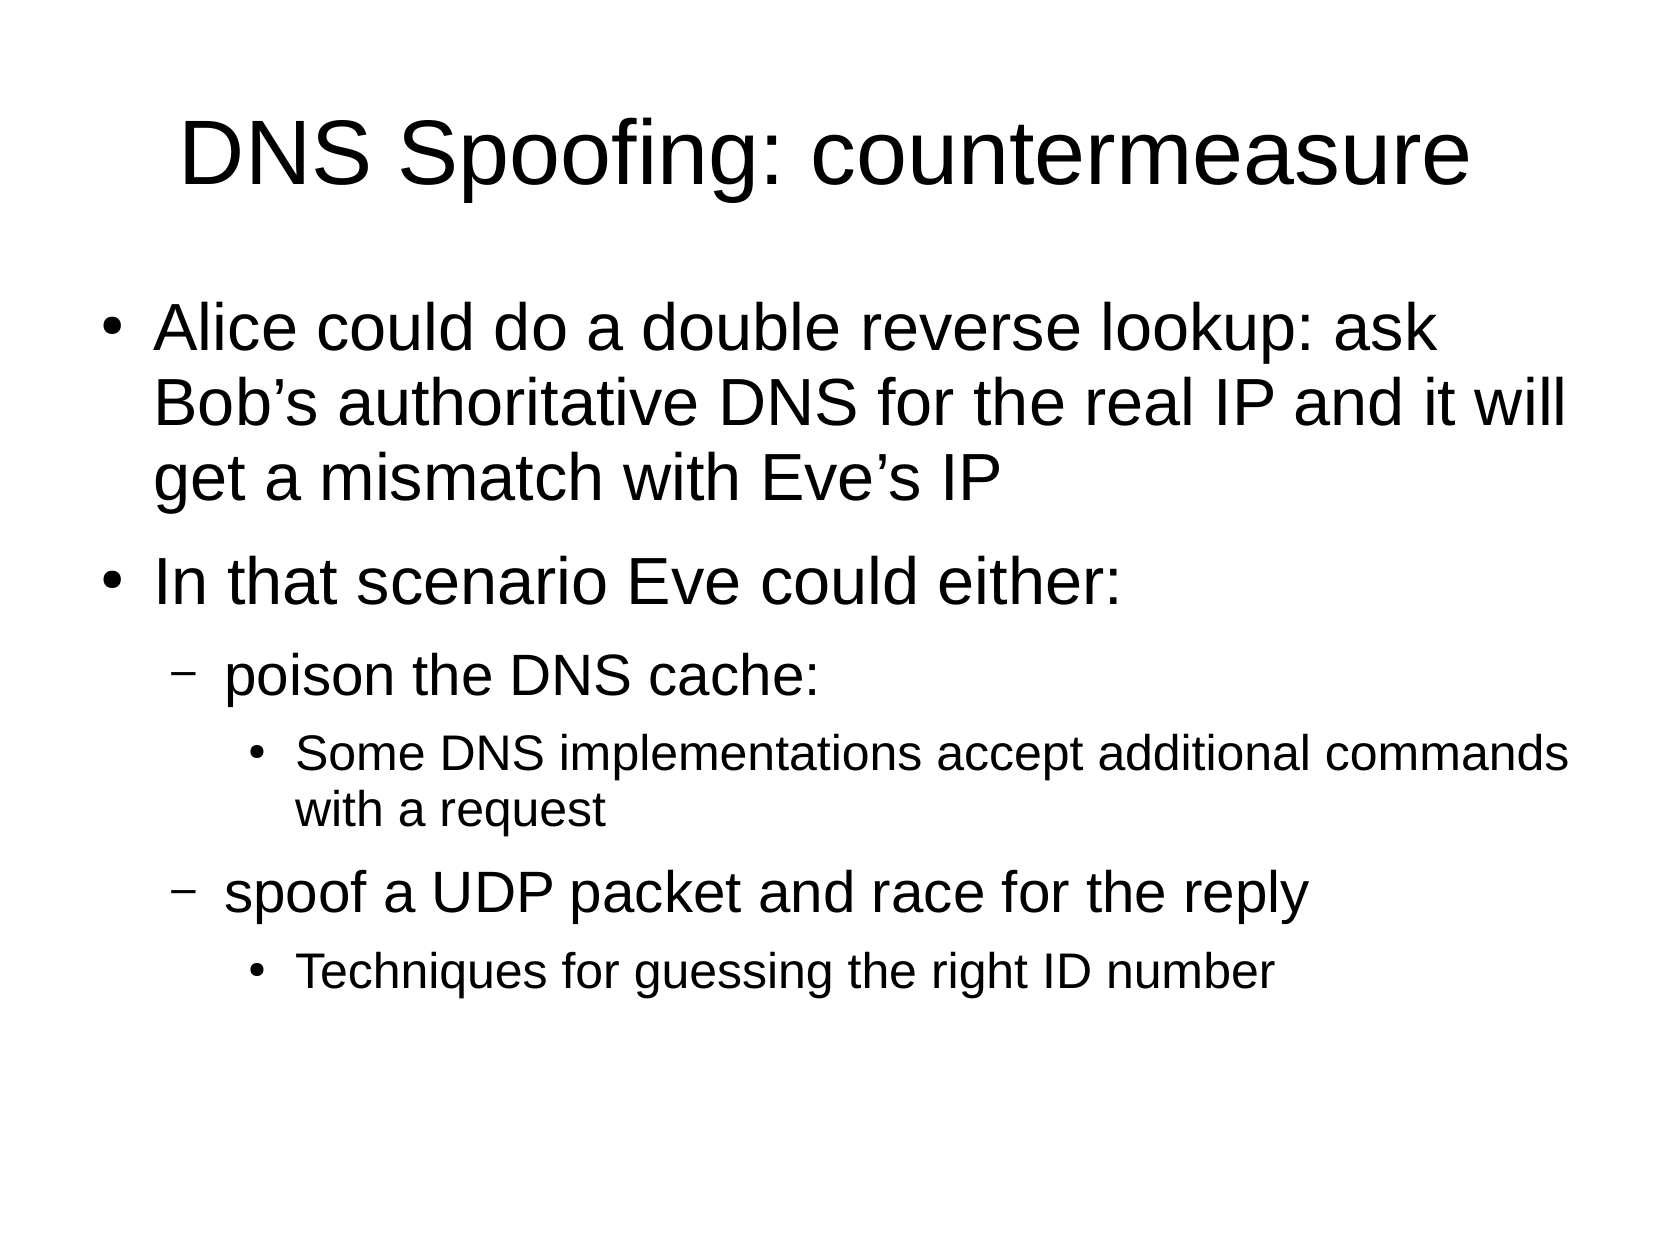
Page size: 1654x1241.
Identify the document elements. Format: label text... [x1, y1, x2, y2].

title DNS Spoofing: countermeasure [82, 49, 1571, 257]
list Alice could do a double reverse lookup: ask Bob’s authoritative DNS for the real IP and it will get a mismatch with Eve’s IP In that scenario Eve could either: poison the DNS cache: Some DNS implementations accept additional commands with a request spoof a UDP packet and race for the reply Techniques for guessing the right ID number [82, 290, 1571, 1010]
